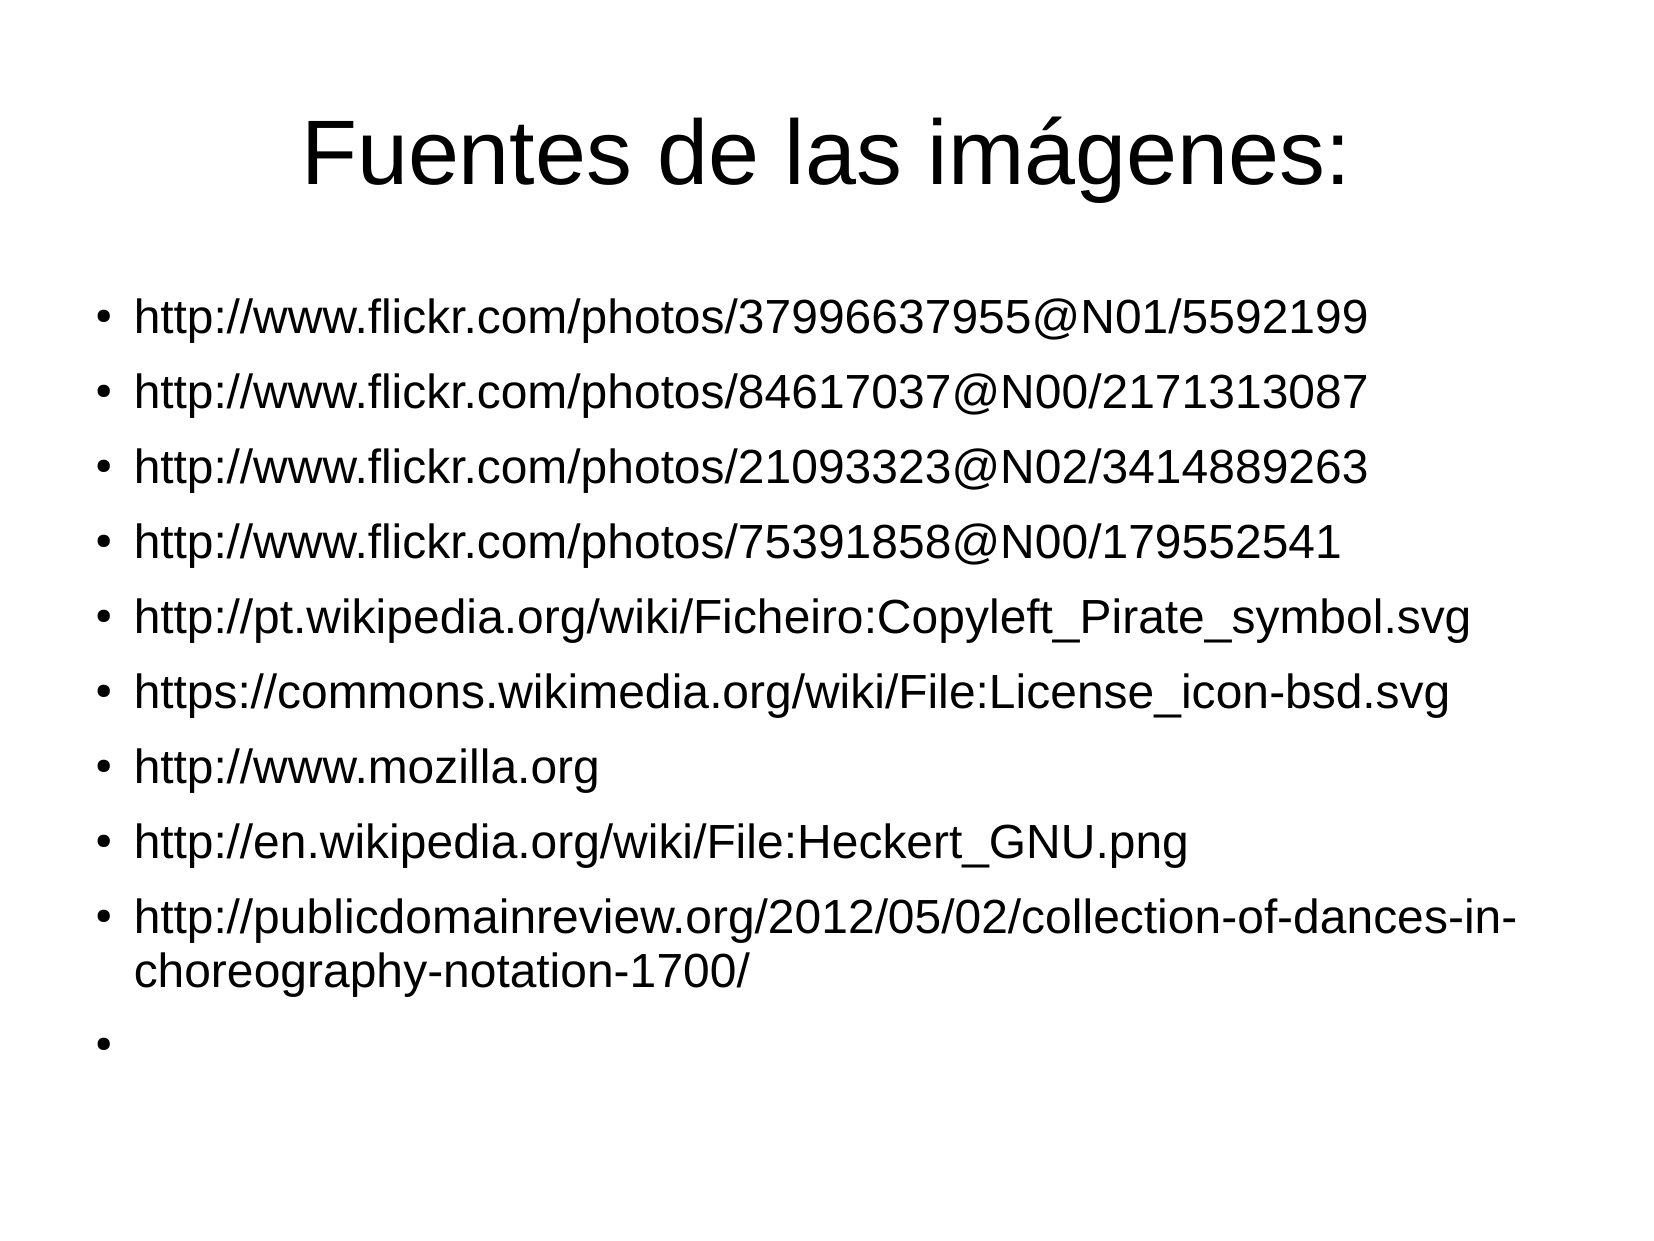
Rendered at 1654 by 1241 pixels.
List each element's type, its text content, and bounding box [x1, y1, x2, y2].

list http://www.flickr.com/photos/37996637955@N01/5592199 http://www.flickr.com/photos/84617037@N00/2171313087 http://www.flickr.com/photos/21093323@N02/3414889263 http://www.flickr.com/photos/75391858@N00/179552541 http://pt.wikipedia.org/wiki/Ficheiro:Copyleft_Pirate_symbol.svg https://commons.wikimedia.org/wiki/File:License_icon-bsd.svg http://www.mozilla.org http://en.wikipedia.org/wiki/File:Heckert_GNU.png http://publicdomainreview.org/2012/05/02/collection-of-dances-in-choreography-notation-1700/ [82, 290, 1538, 1010]
title Fuentes de las imágenes: [82, 49, 1571, 257]
